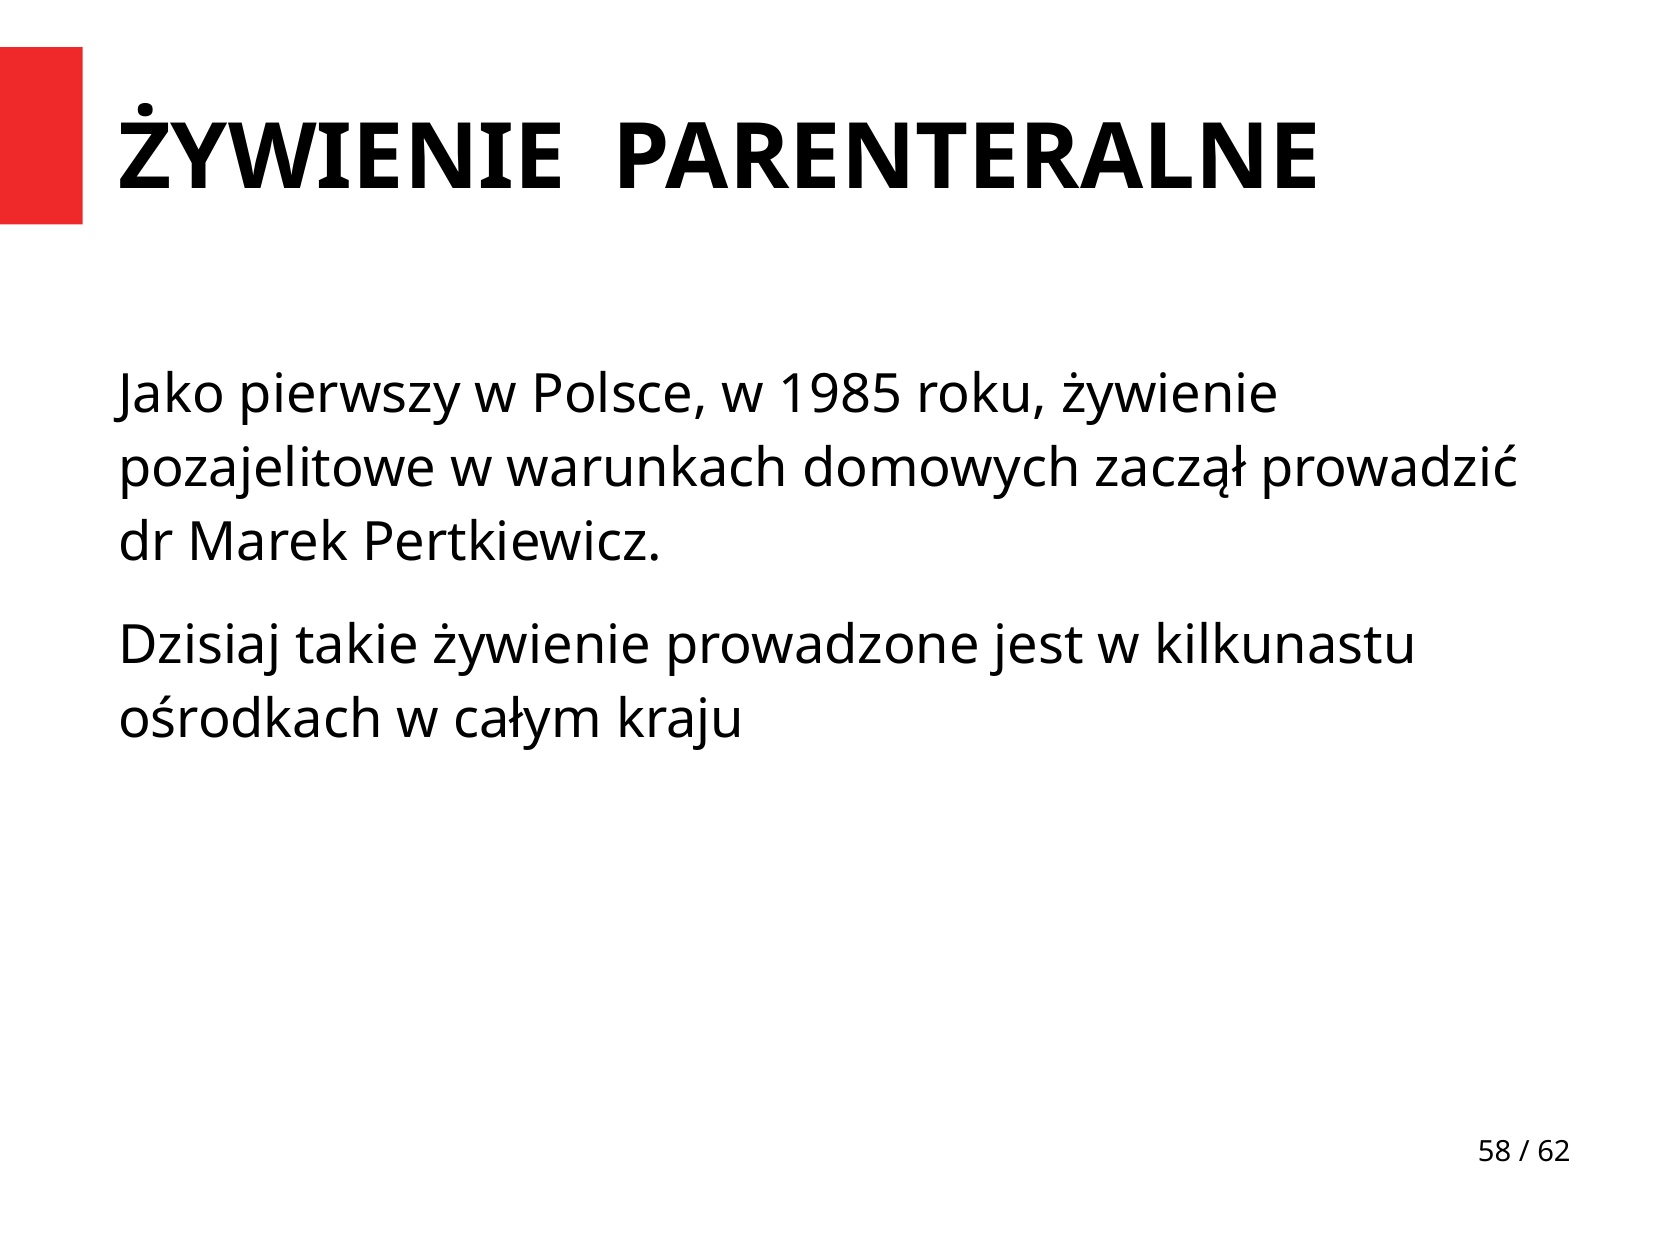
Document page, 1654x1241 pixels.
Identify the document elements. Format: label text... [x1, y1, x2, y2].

title ŻYWIENIE PARENTERALNE [118, 49, 1571, 257]
list Jako pierwszy w Polsce, w 1985 roku, żywienie pozajelitowe w warunkach domowych zaczął prowadzić dr Marek Pertkiewicz. Dzisiaj takie żywienie prowadzone jest w kilkunastu ośrodkach w całym kraju [118, 354, 1536, 1074]
